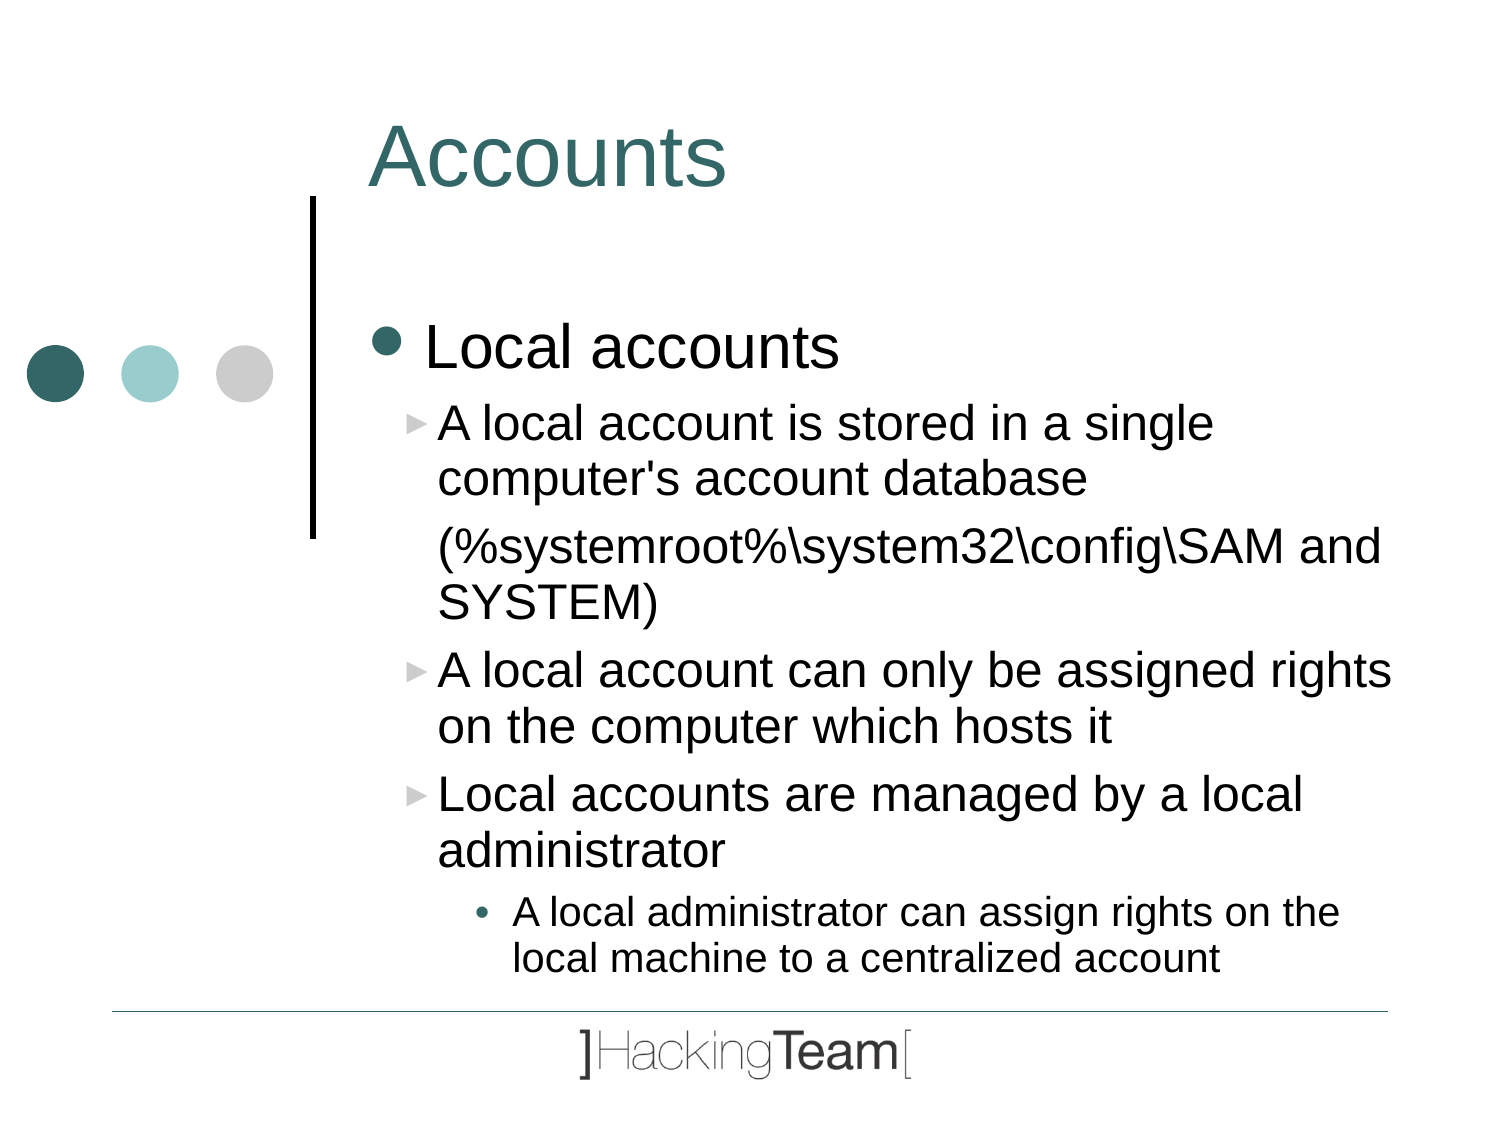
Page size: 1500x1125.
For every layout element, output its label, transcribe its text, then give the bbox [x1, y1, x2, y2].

list Local accounts A local account is stored in a single computer's account database (%systemroot%\system32\config\SAM and SYSTEM) A local account can only be assigned rights on the computer which hosts it Local accounts are managed by a local administrator A local administrator can assign rights on the local machine to a centralized account [249, 312, 1401, 1050]
picture [574, 1050, 916, 1084]
title Accounts [249, 38, 1401, 275]
